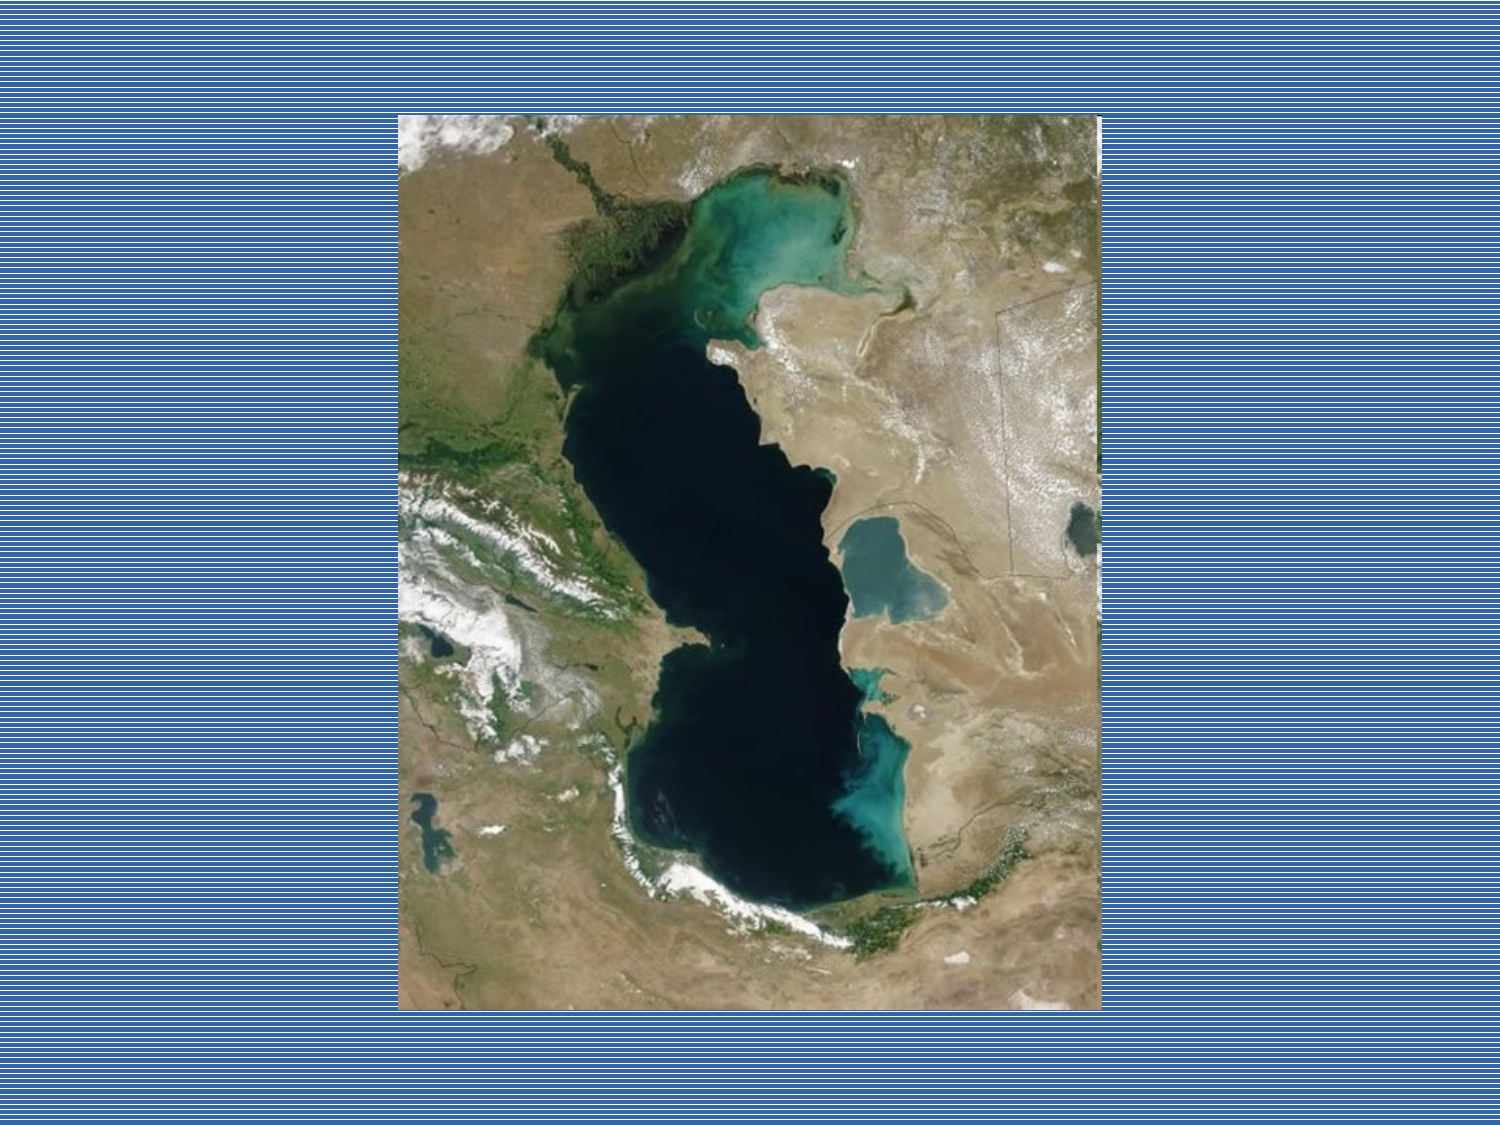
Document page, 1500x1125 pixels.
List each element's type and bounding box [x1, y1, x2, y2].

picture [398, 115, 1102, 1010]
